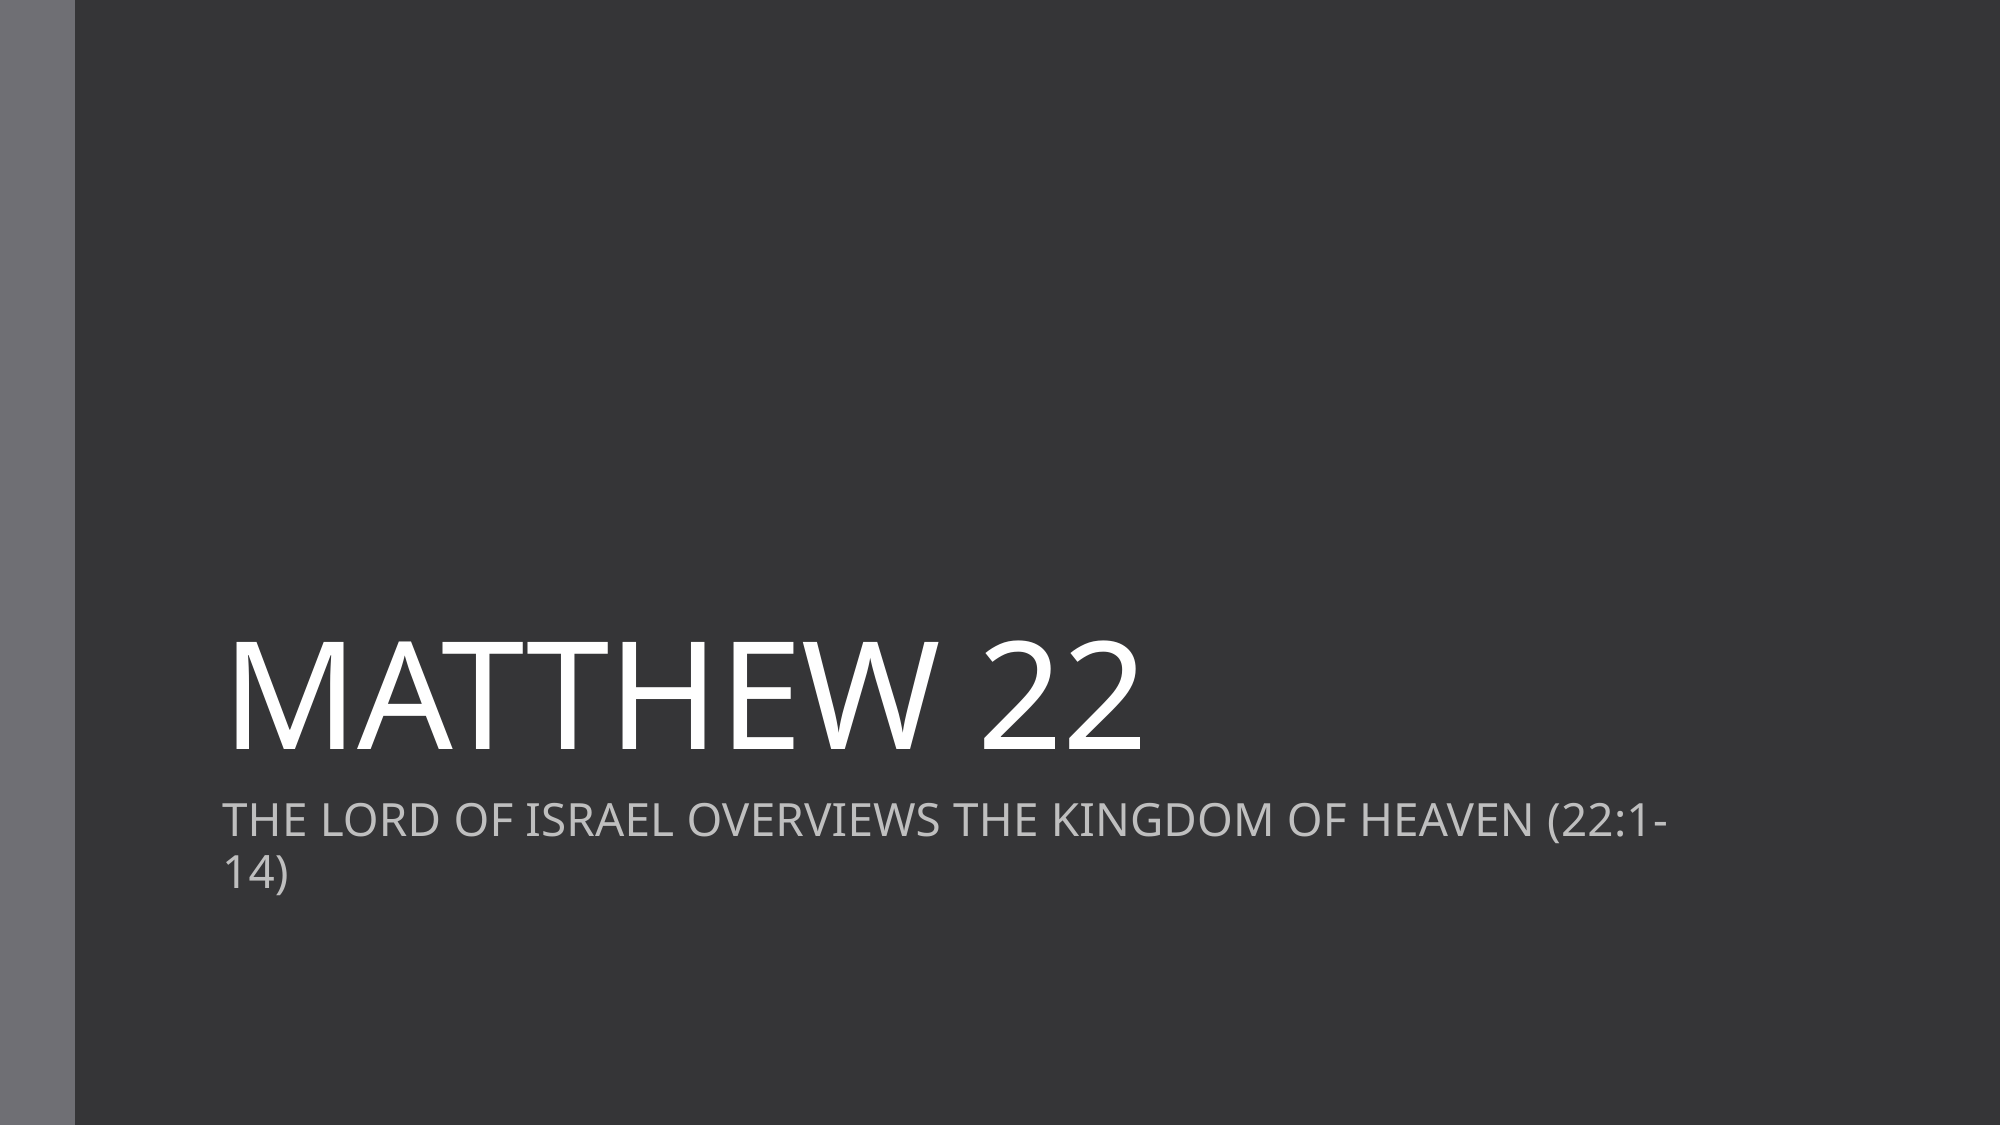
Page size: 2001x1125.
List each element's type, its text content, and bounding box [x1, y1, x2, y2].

title MATTHEW 22 [206, 124, 1752, 787]
subtitle THE LORD OF ISRAEL OVERVIEWS THE KINGDOM OF HEAVEN (22:1-14) [206, 787, 1752, 1066]
